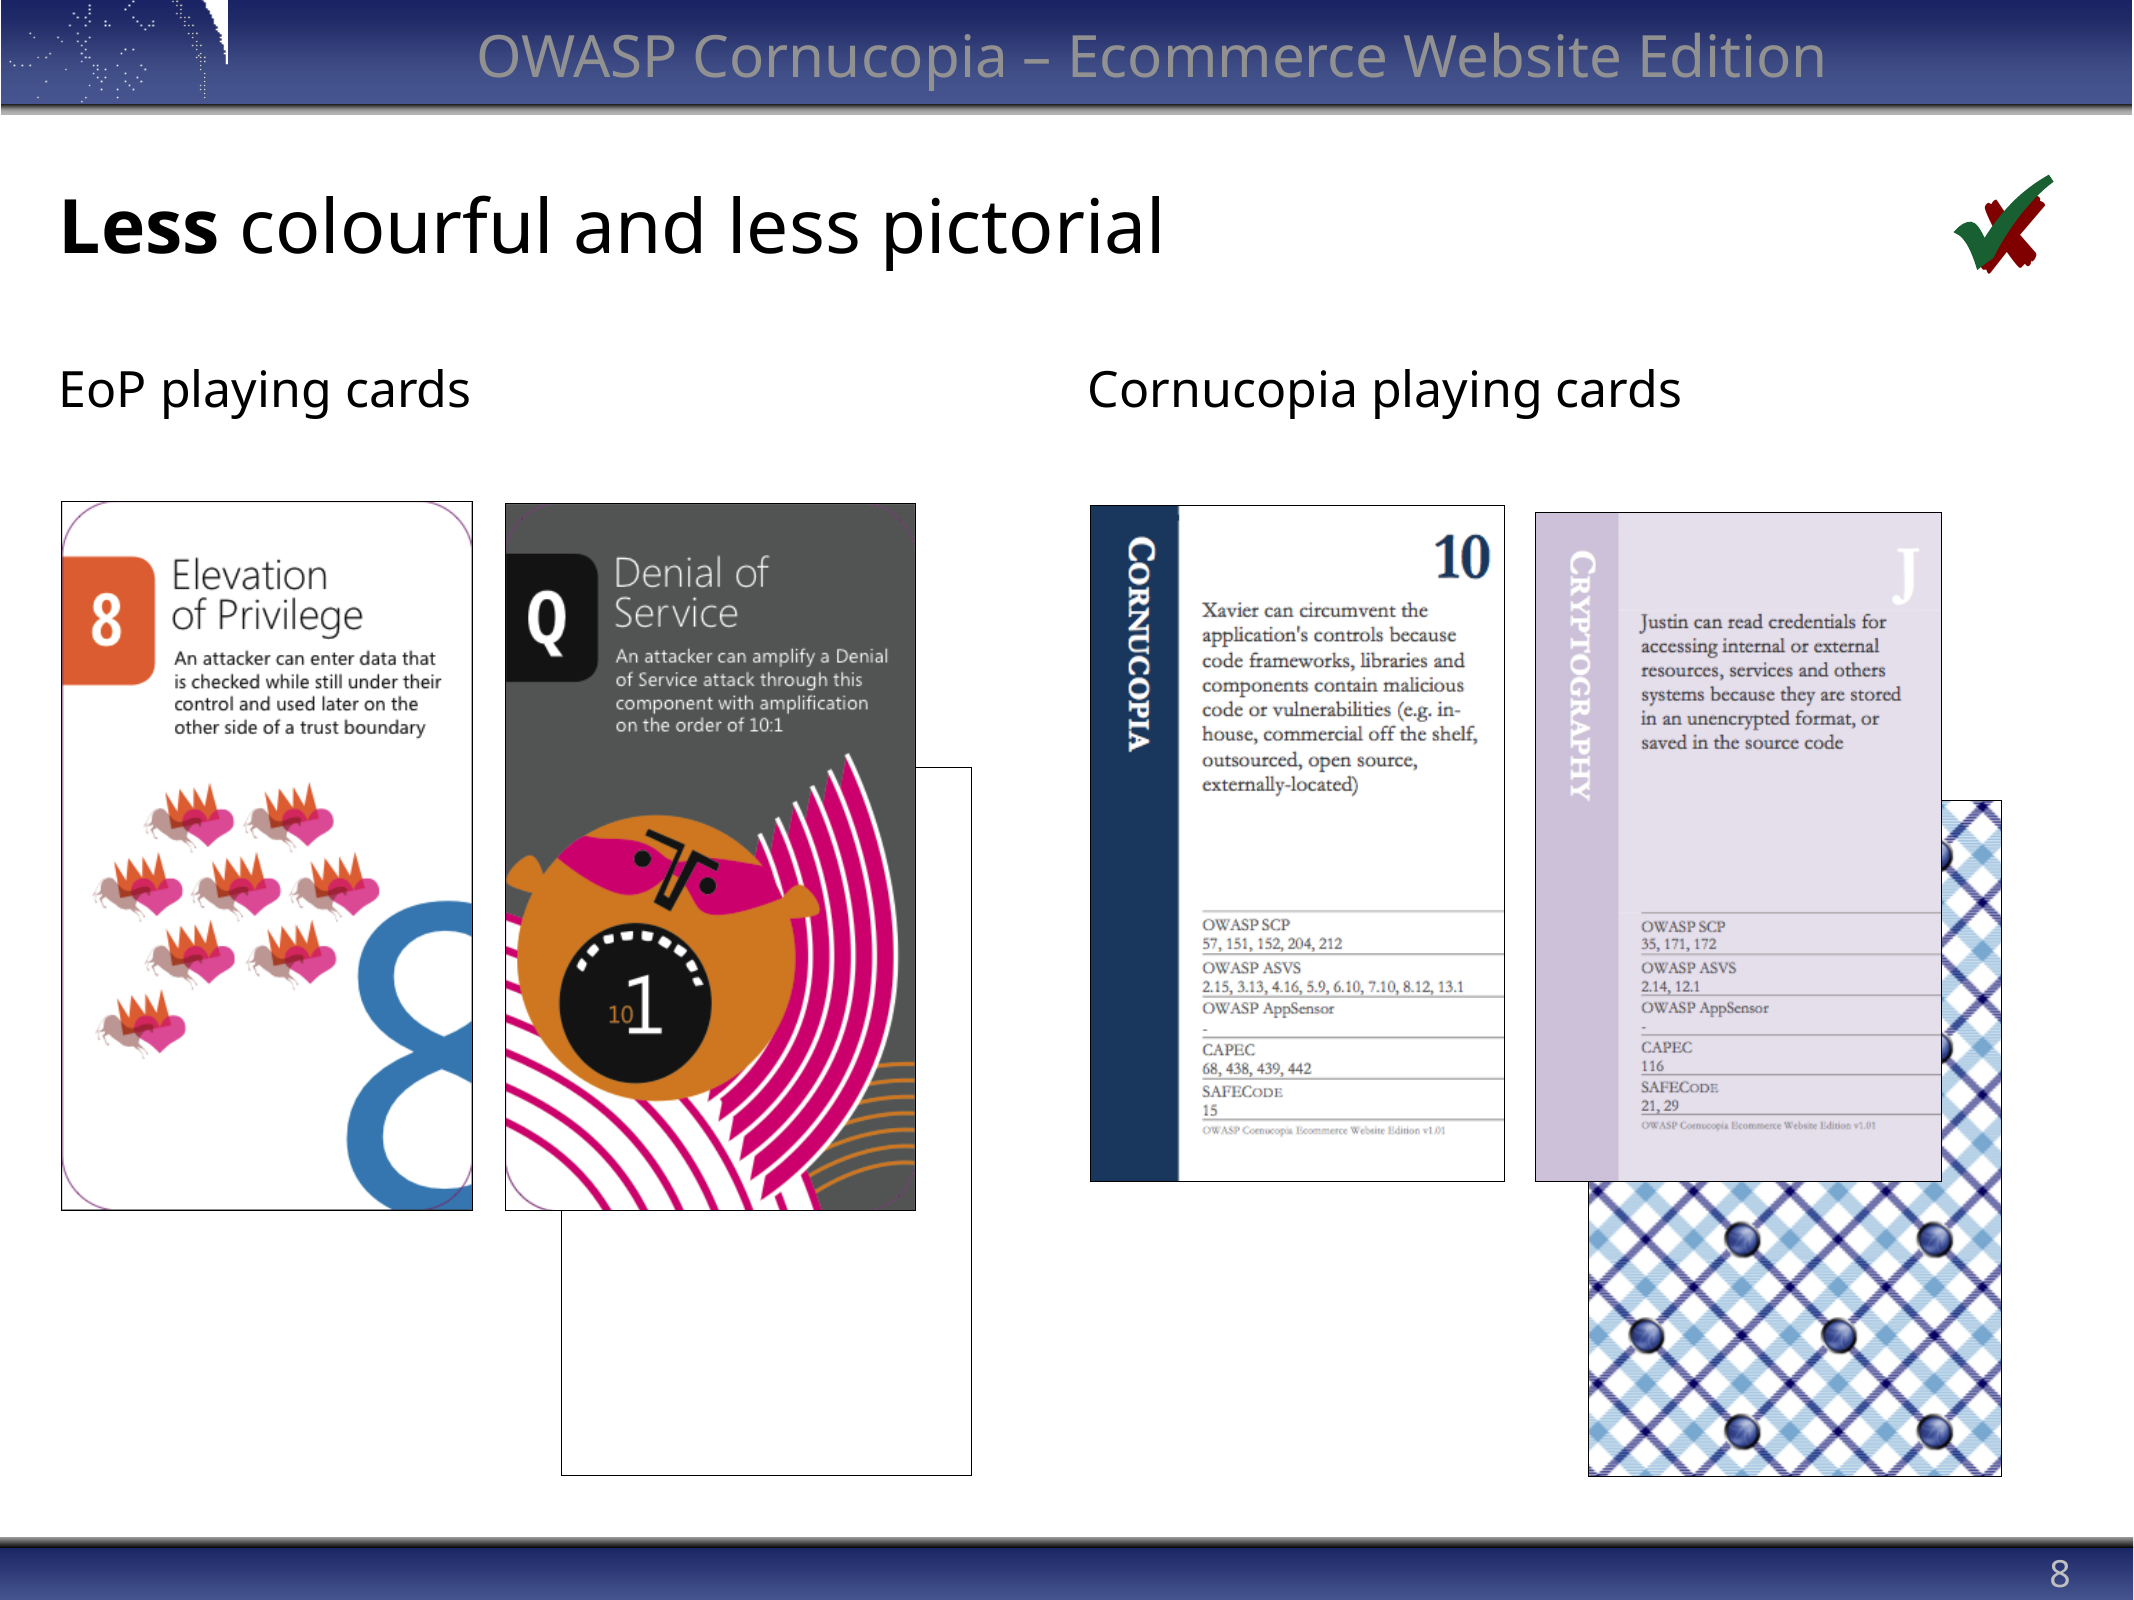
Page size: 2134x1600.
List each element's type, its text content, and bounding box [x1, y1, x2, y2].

list EoP playing cards [58, 354, 1039, 443]
picture [1535, 512, 2002, 1477]
list ü [1730, 177, 2061, 325]
picture [505, 503, 972, 1476]
list Cornucopia playing cards [1087, 354, 2068, 443]
picture [1090, 505, 1505, 1182]
title Less colourful and less pictorial [58, 124, 2126, 325]
picture [61, 501, 473, 1211]
